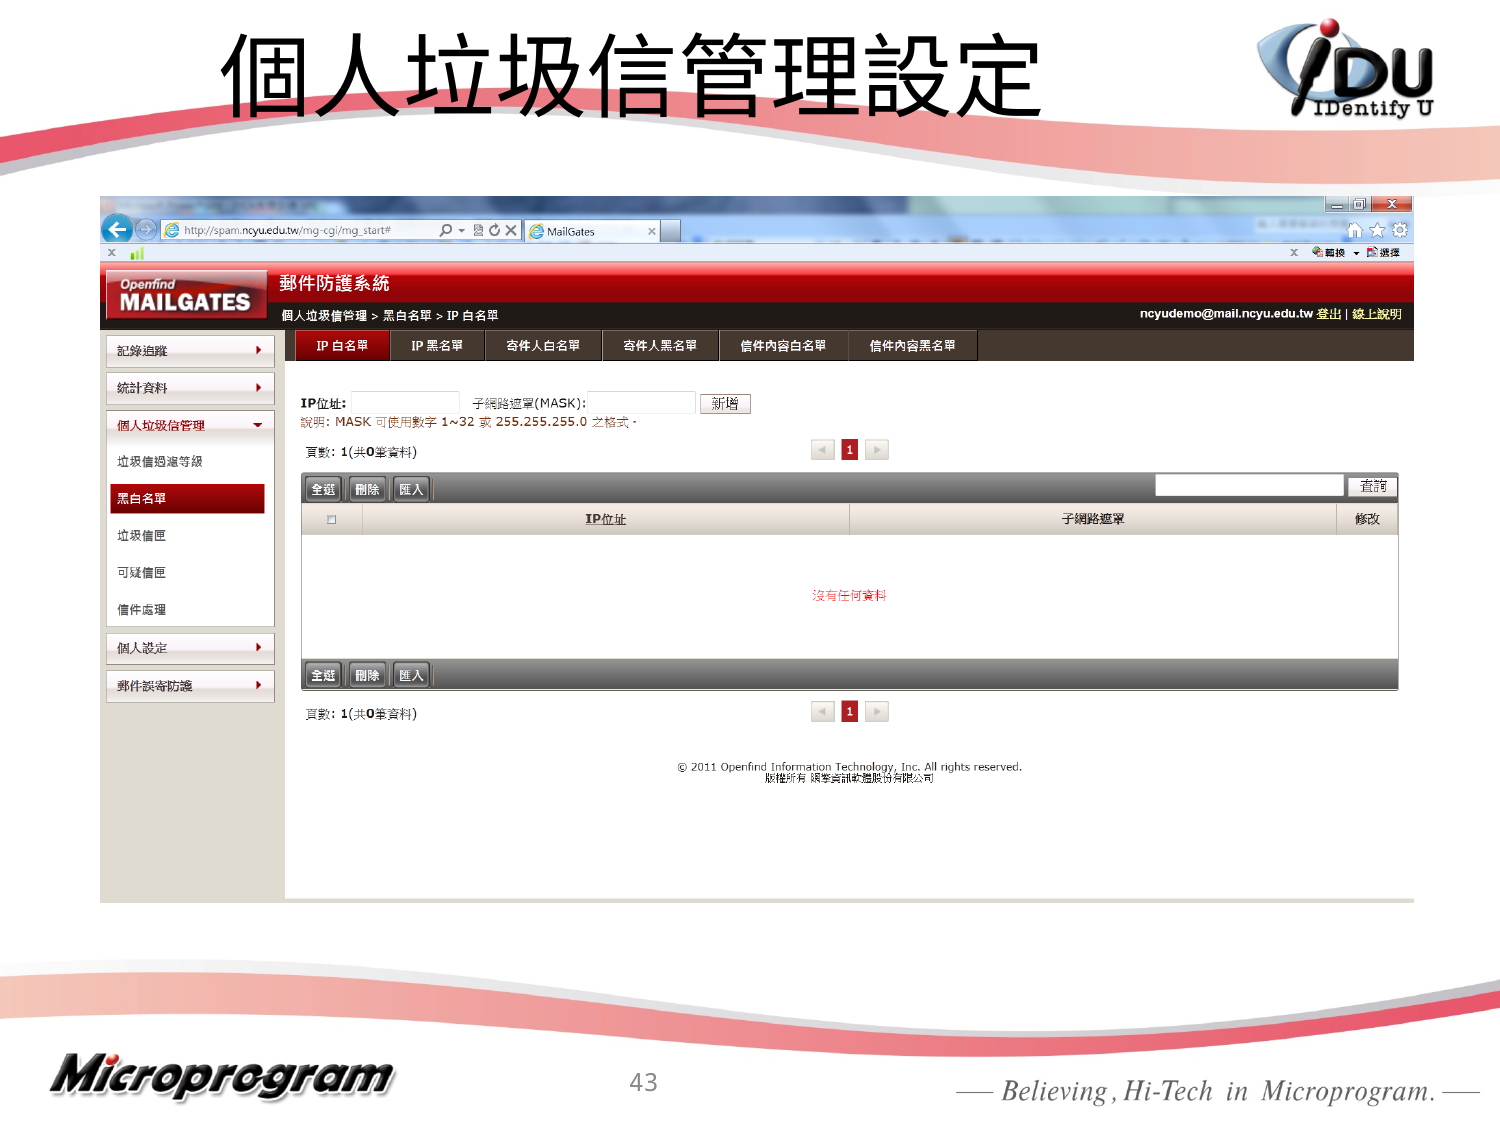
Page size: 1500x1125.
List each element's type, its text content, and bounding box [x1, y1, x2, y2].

text_box [468, 1053, 819, 1114]
picture [100, 196, 1414, 903]
title 個人垃圾信管理設定 [35, 11, 1231, 118]
